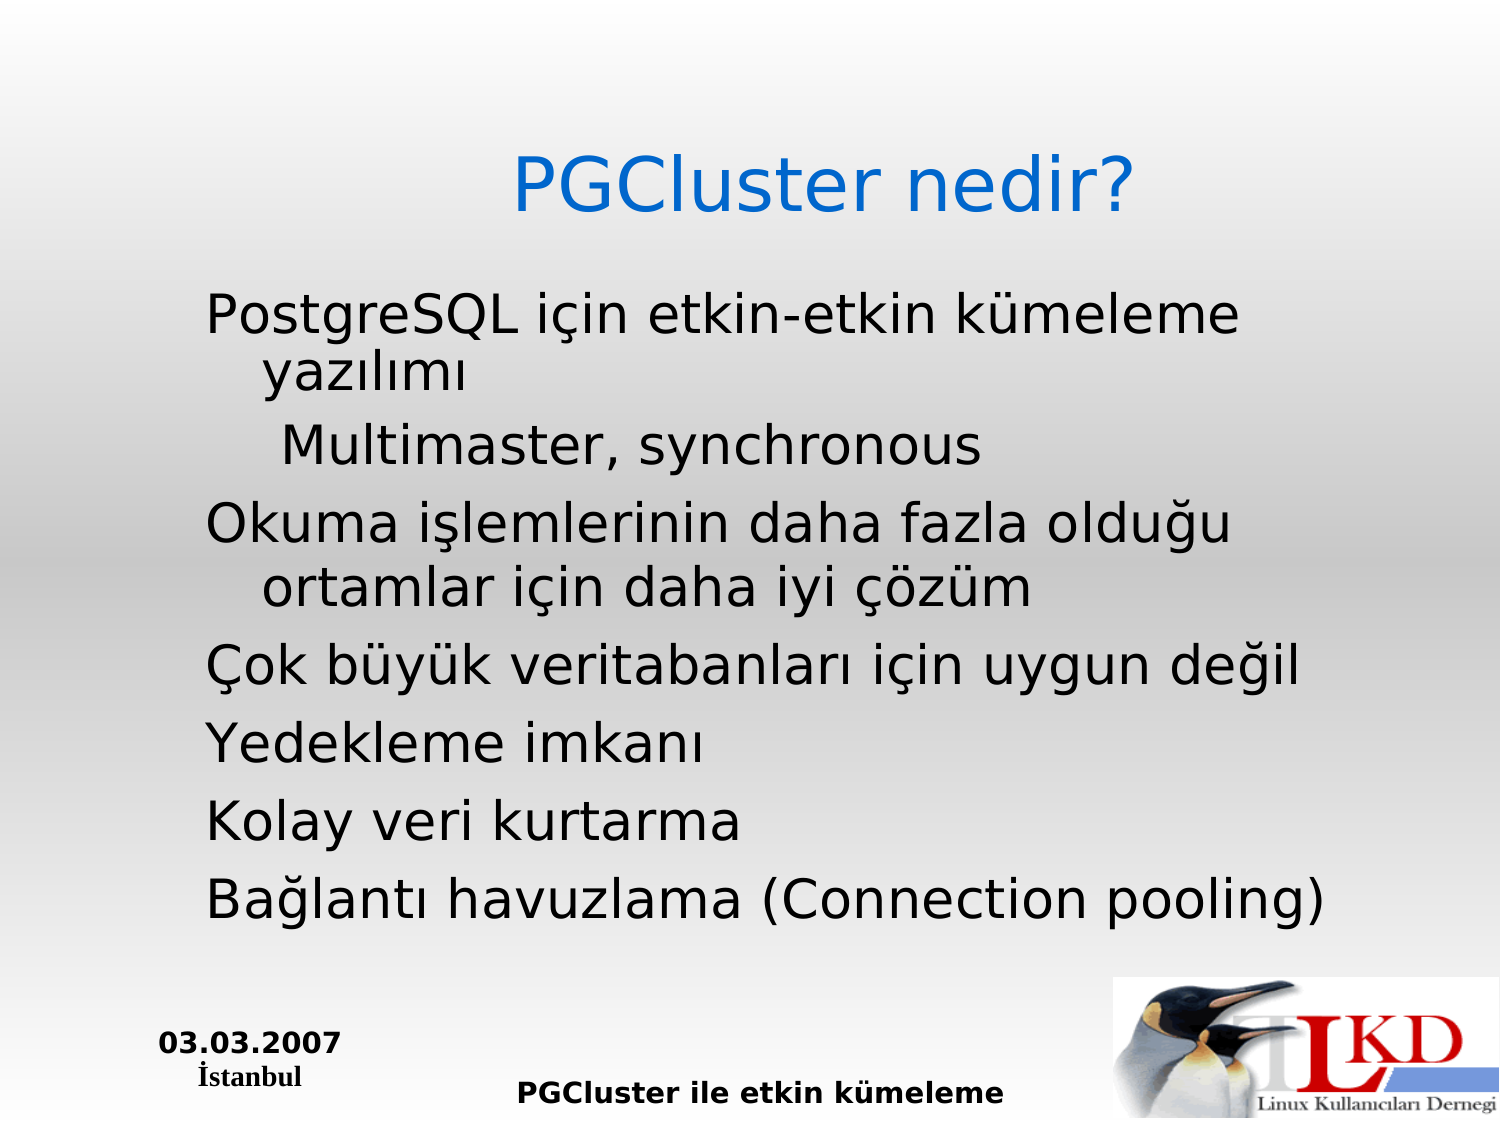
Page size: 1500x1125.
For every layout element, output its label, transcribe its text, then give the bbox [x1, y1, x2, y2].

list PostgreSQL için etkin-etkin kümeleme yazılımı Multimaster, synchronous Okuma işlemlerinin daha fazla olduğu ortamlar için daha iyi çözüm Çok büyük veritabanları için uygun değil Yedekleme imkanı Kolay veri kurtarma Bağlantı havuzlama (Connection pooling) [190, 280, 1416, 946]
picture [1113, 977, 1499, 1118]
title PGCluster nedir? [224, 49, 1425, 237]
text_box [202, 415, 1491, 1023]
